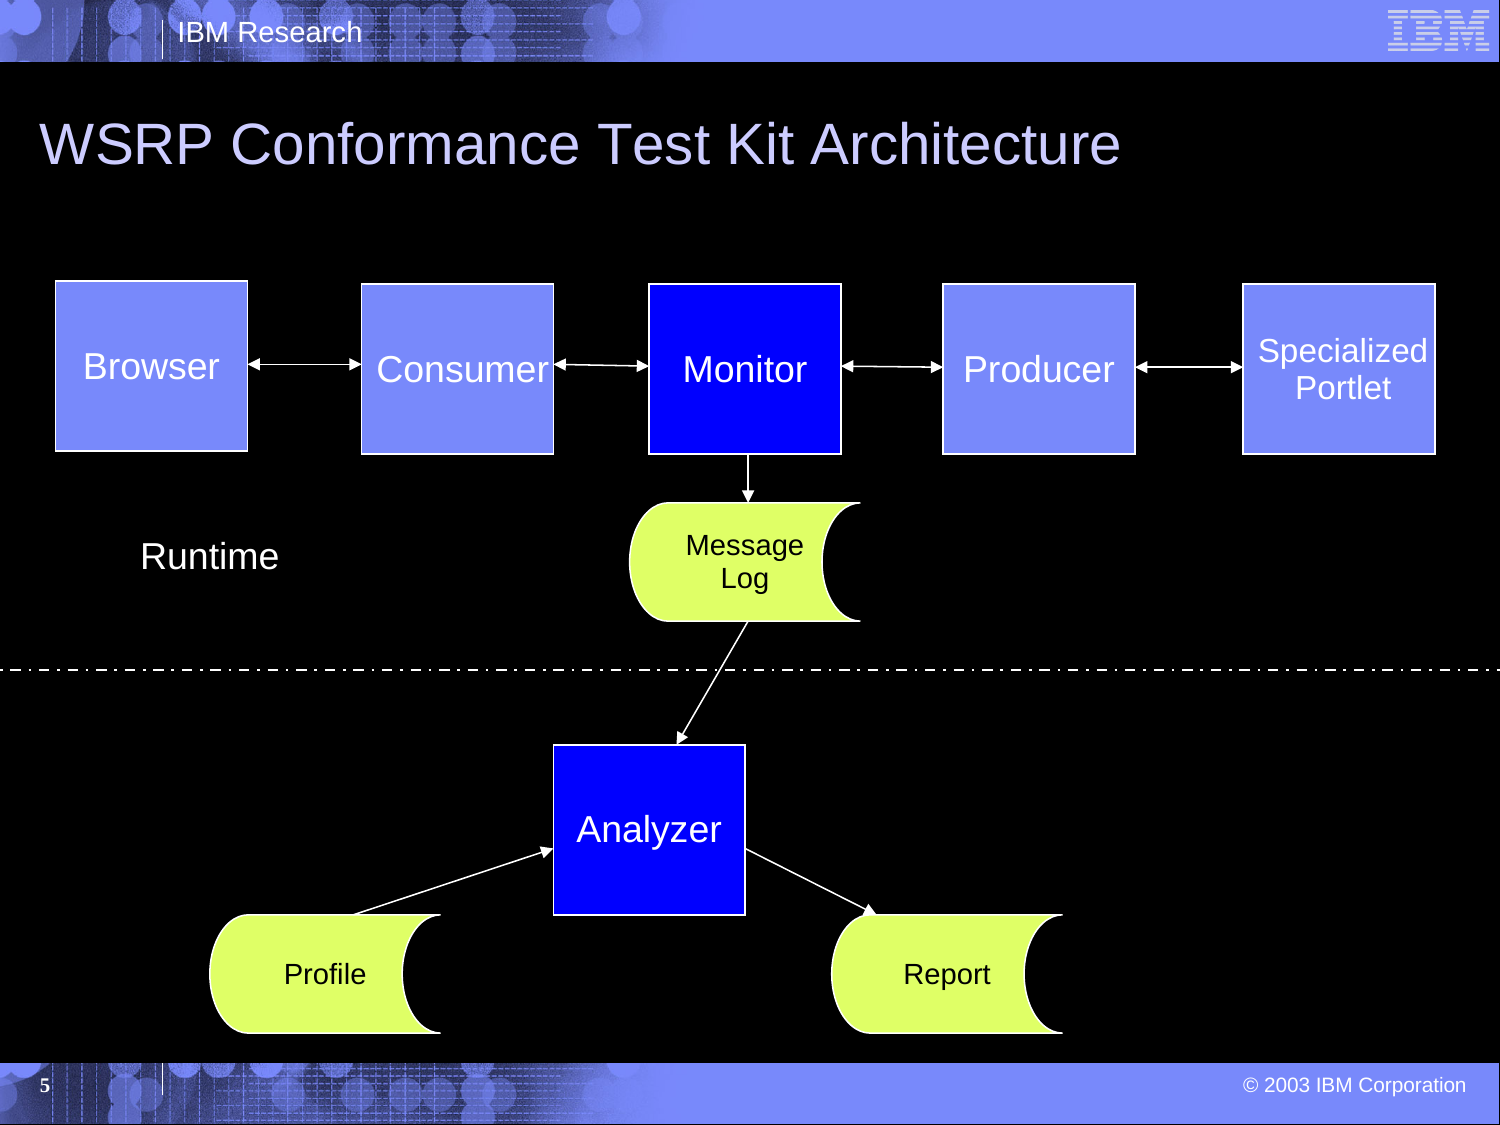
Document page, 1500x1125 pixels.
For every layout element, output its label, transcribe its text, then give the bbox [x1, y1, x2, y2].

picture [0, 1063, 1499, 1124]
text_box Specialized Portlet [1243, 284, 1435, 455]
title WSRP Conformance Test Kit Architecture [25, 102, 1378, 184]
text_box Browser [55, 280, 248, 452]
picture [0, 0, 1499, 62]
text_box Consumer [361, 284, 554, 455]
text_box Runtime [83, 528, 336, 586]
text_box Producer [943, 284, 1135, 455]
text_box Monitor [649, 284, 841, 455]
text_box Message Log [629, 502, 861, 622]
text_box Report [831, 914, 1063, 1034]
text_box Analyzer [553, 744, 745, 915]
text_box Profile [209, 914, 441, 1034]
